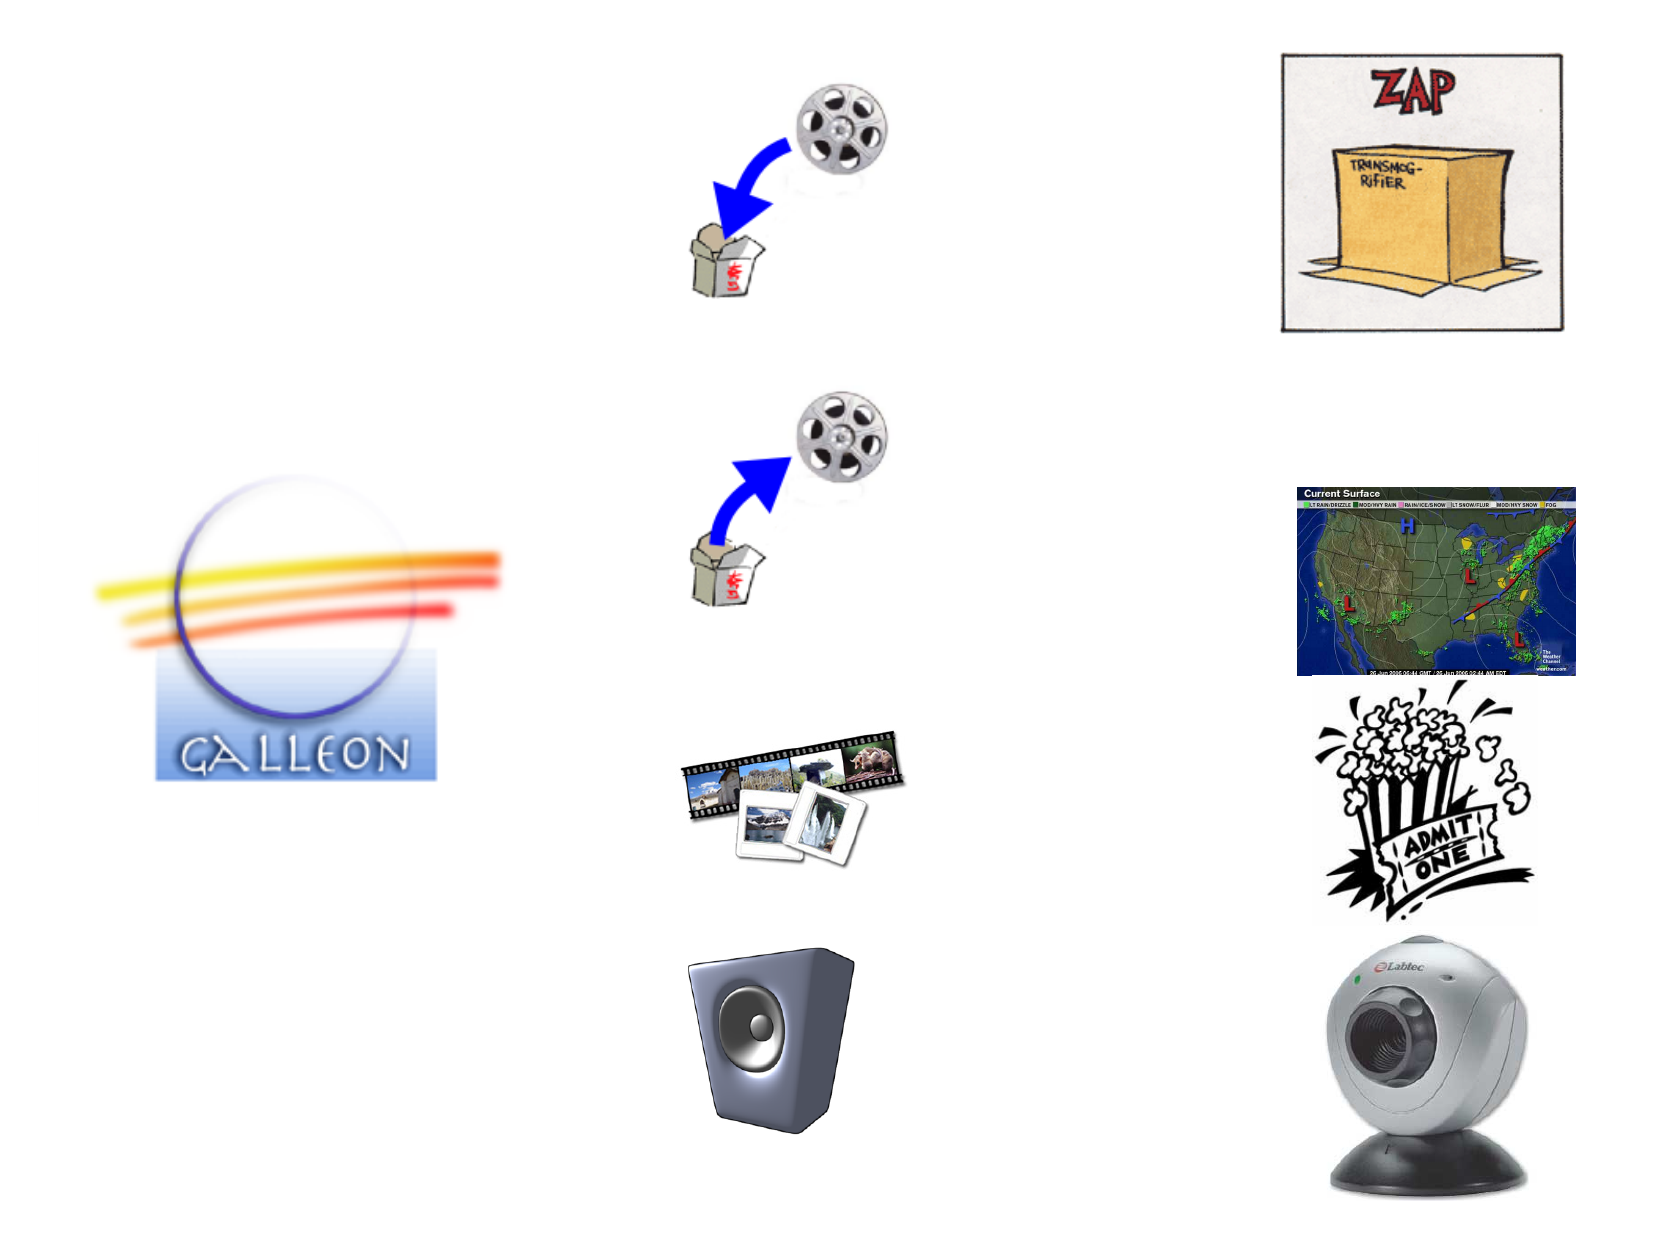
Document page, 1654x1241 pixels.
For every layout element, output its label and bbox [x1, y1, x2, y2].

picture [675, 946, 863, 1135]
picture [1297, 487, 1576, 926]
picture [678, 384, 901, 616]
picture [1275, 50, 1568, 338]
picture [675, 721, 909, 872]
picture [37, 433, 559, 826]
picture [1312, 930, 1538, 1201]
picture [676, 75, 901, 310]
